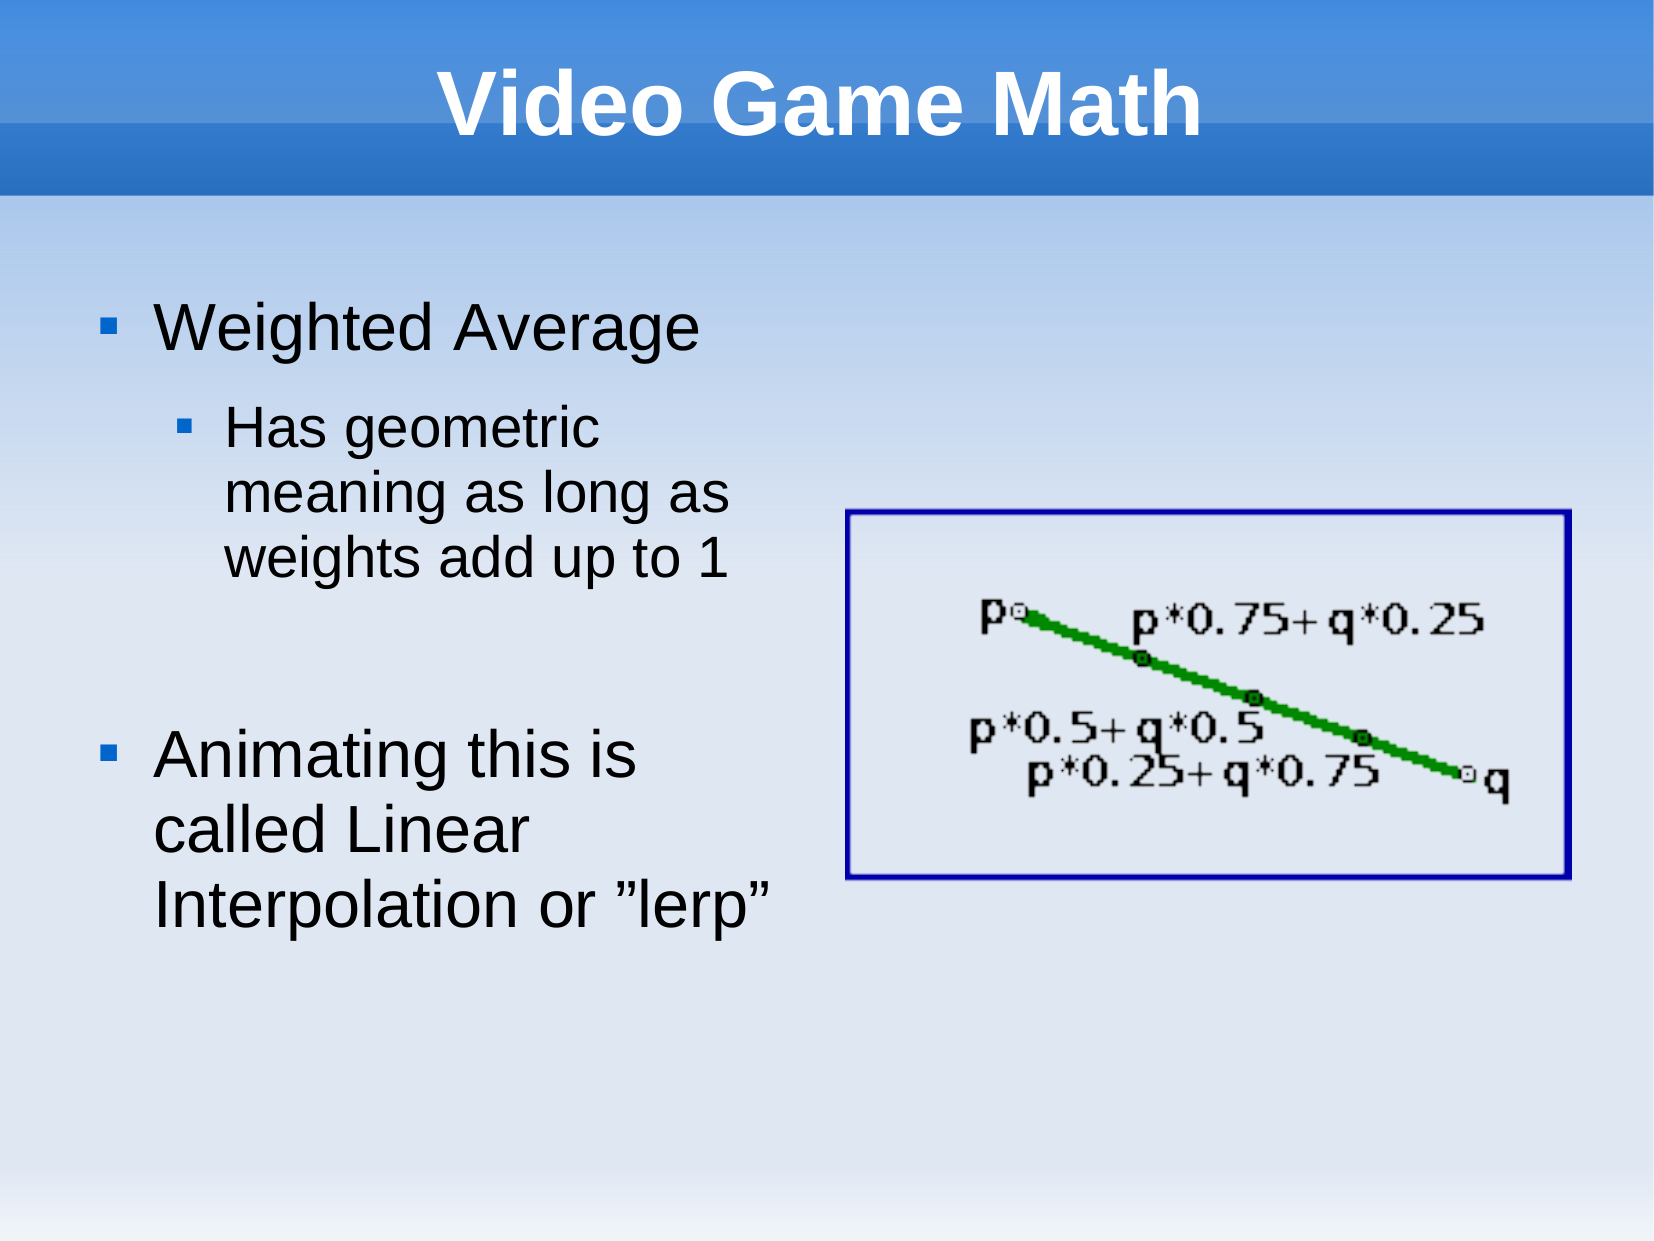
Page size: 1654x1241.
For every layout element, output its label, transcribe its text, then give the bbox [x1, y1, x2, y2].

list Weighted Average Has geometric meaning as long as weights add up to 1 Animating this is called Linear Interpolation or ”lerp” [82, 290, 809, 1109]
title Video Game Math [76, 0, 1565, 208]
picture [0, 0, 1654, 1241]
